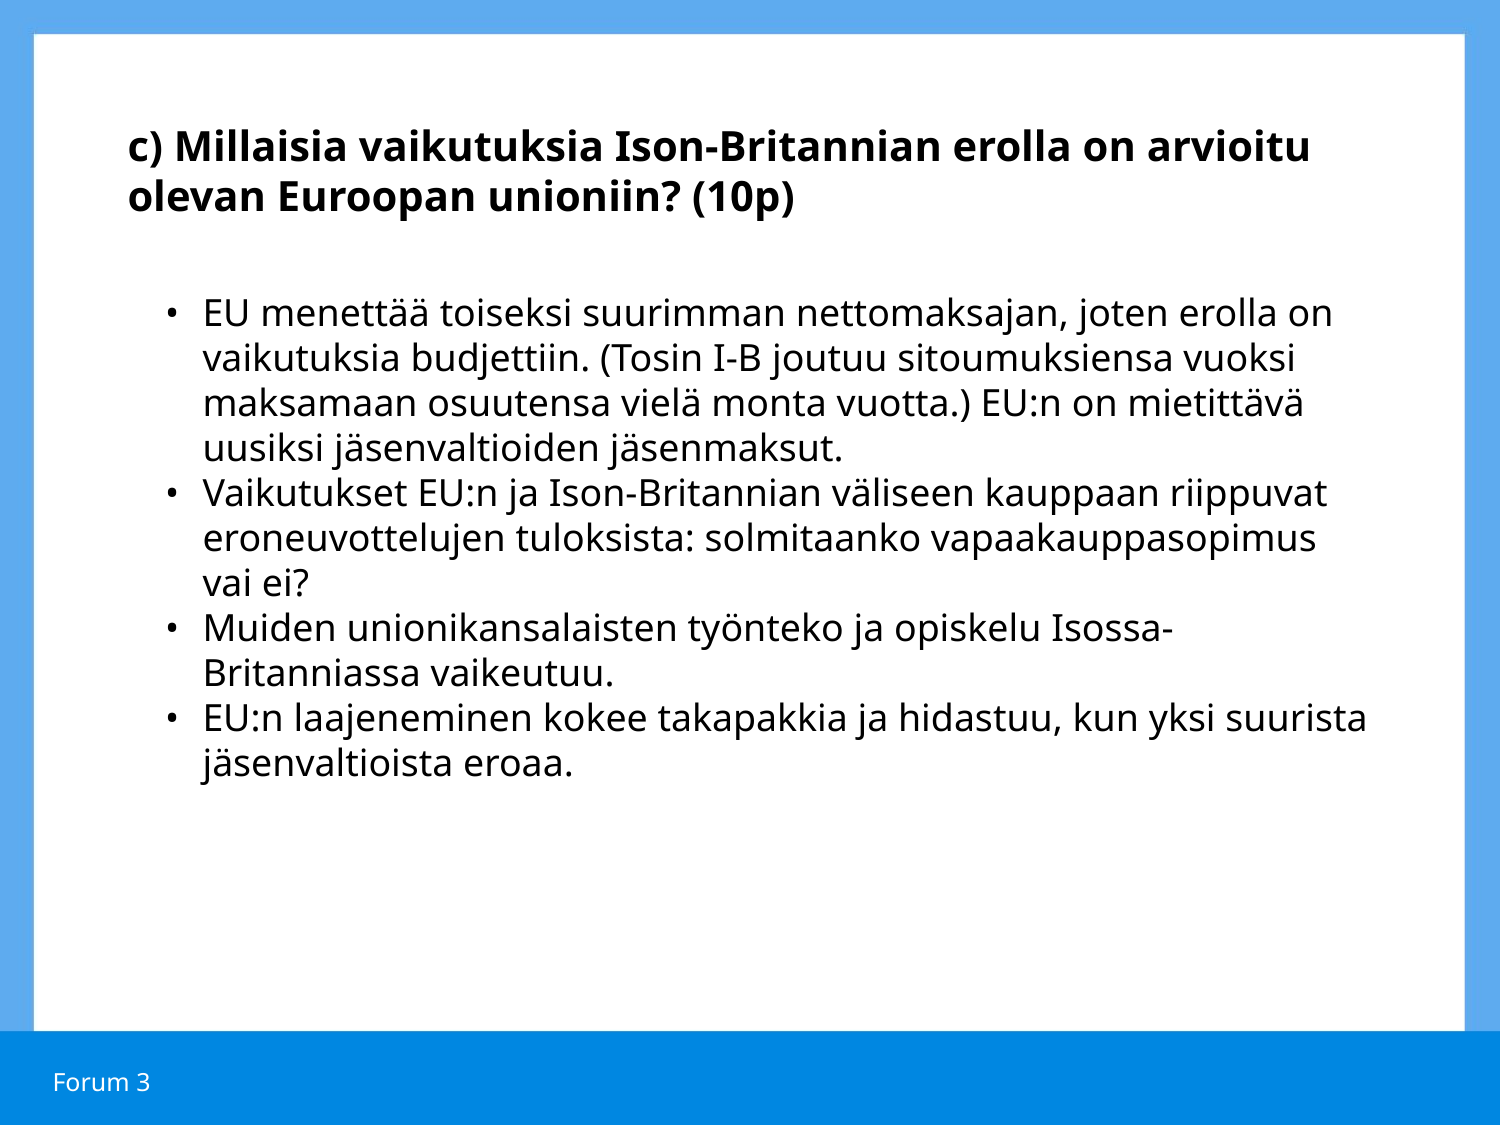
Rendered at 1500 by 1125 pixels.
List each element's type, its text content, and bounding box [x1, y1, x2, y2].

title c) Millaisia vaikutuksia Ison-Britannian erolla on arvioitu olevan Euroopan unioniin? (10p) [112, 95, 1388, 246]
list EU menettää toiseksi suurimman nettomaksajan, joten erolla on vaikutuksia budjettiin. (Tosin I-B joutuu sitoumuksiensa vuoksi maksamaan osuutensa vielä monta vuotta.) EU:n on mietittävä uusiksi jäsenvaltioiden jäsenmaksut. Vaikutukset EU:n ja Ison-Britannian väliseen kauppaan riippuvat eroneuvottelujen tuloksista: solmitaanko vapaakauppasopimus vai ei? Muiden unionikansalaisten työnteko ja opiskelu Isossa-Britanniassa vaikeutuu. EU:n laajeneminen kokee takapakkia ja hidastuu, kun yksi suurista jäsenvaltioista eroaa. [112, 274, 1388, 1012]
picture [0, 0, 1500, 1125]
